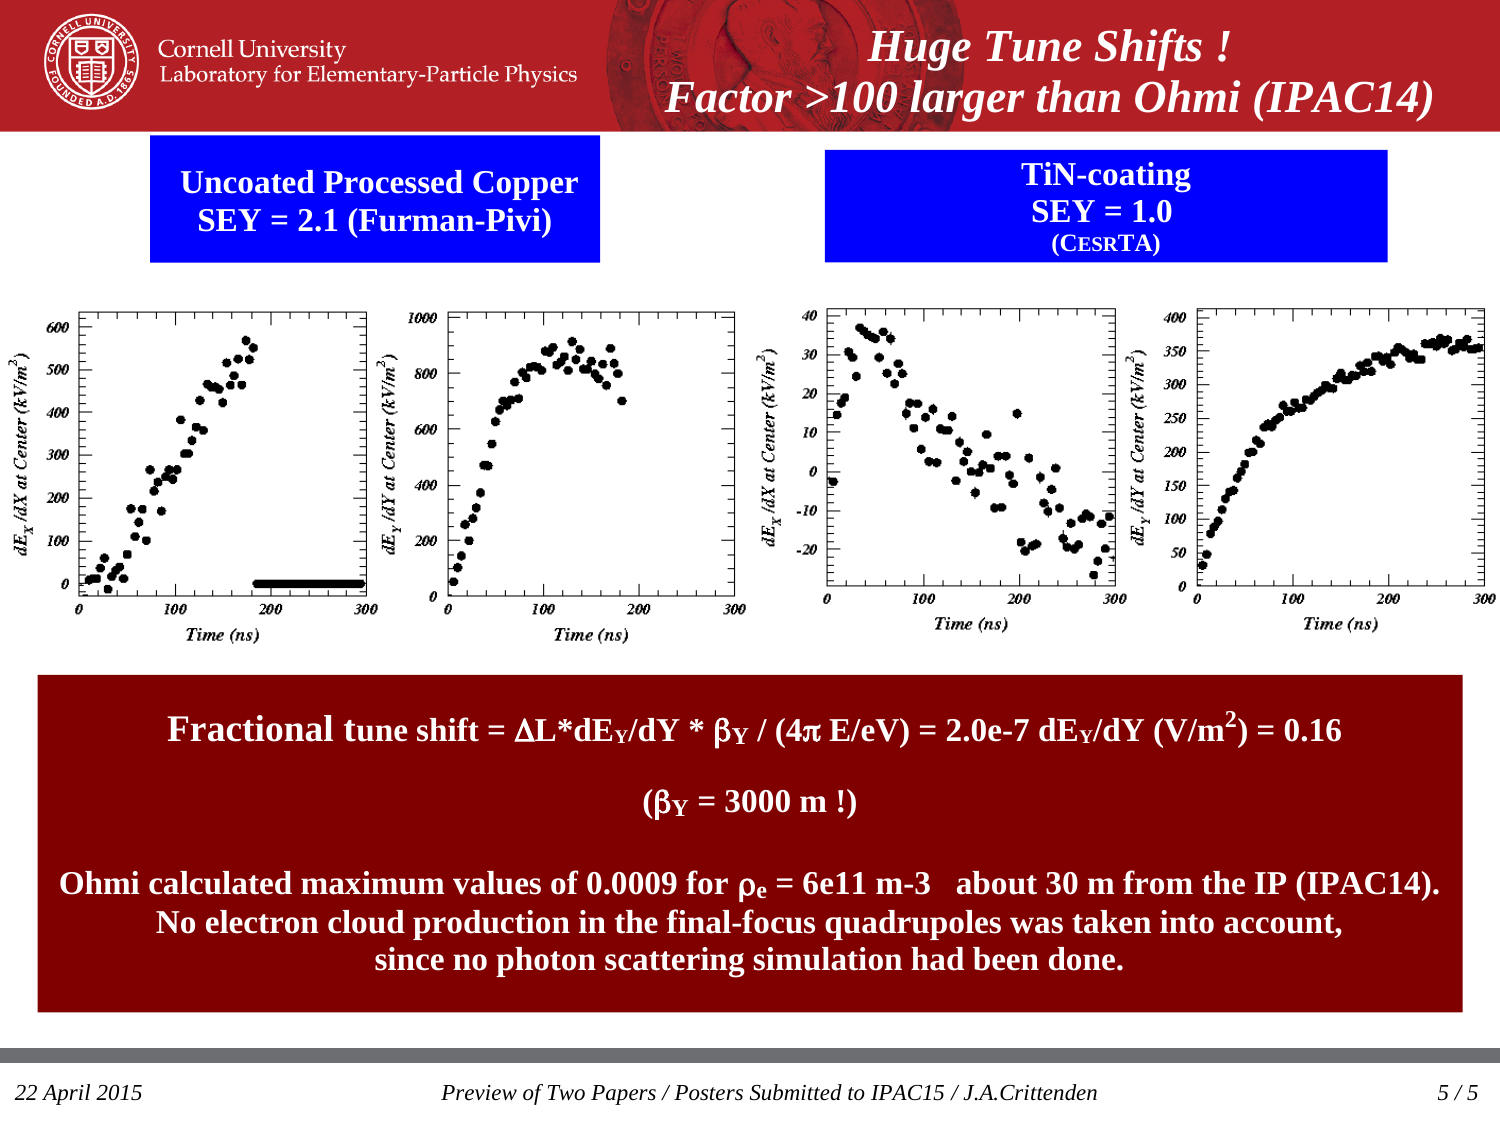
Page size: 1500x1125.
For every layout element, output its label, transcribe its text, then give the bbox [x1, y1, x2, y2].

picture [0, 0, 1500, 132]
picture [0, 299, 1500, 647]
text_box TiN-coating SEY = 1.0 (CESRTA) [824, 149, 1388, 263]
text_box Uncoated Processed Copper SEY = 2.1 (Furman-Pivi) [150, 135, 601, 263]
title Huge Tune Shifts ! Factor >100 larger than Ohmi (IPAC14) [600, 7, 1500, 136]
text_box Fractional tune shift = DL*dEY/dY * bY / (4p E/eV) = 2.0e-7 dEY/dY (V/m2) = 0.16 (bY = 3000 m !) Ohmi calculated maximum values of 0.0009 for re = 6e11 m-3 about 30 m from the IP (IPAC14). No electron cloud production in the final-focus quadrupoles was taken into account, since no photon scattering simulation had been done. [37, 674, 1463, 1013]
